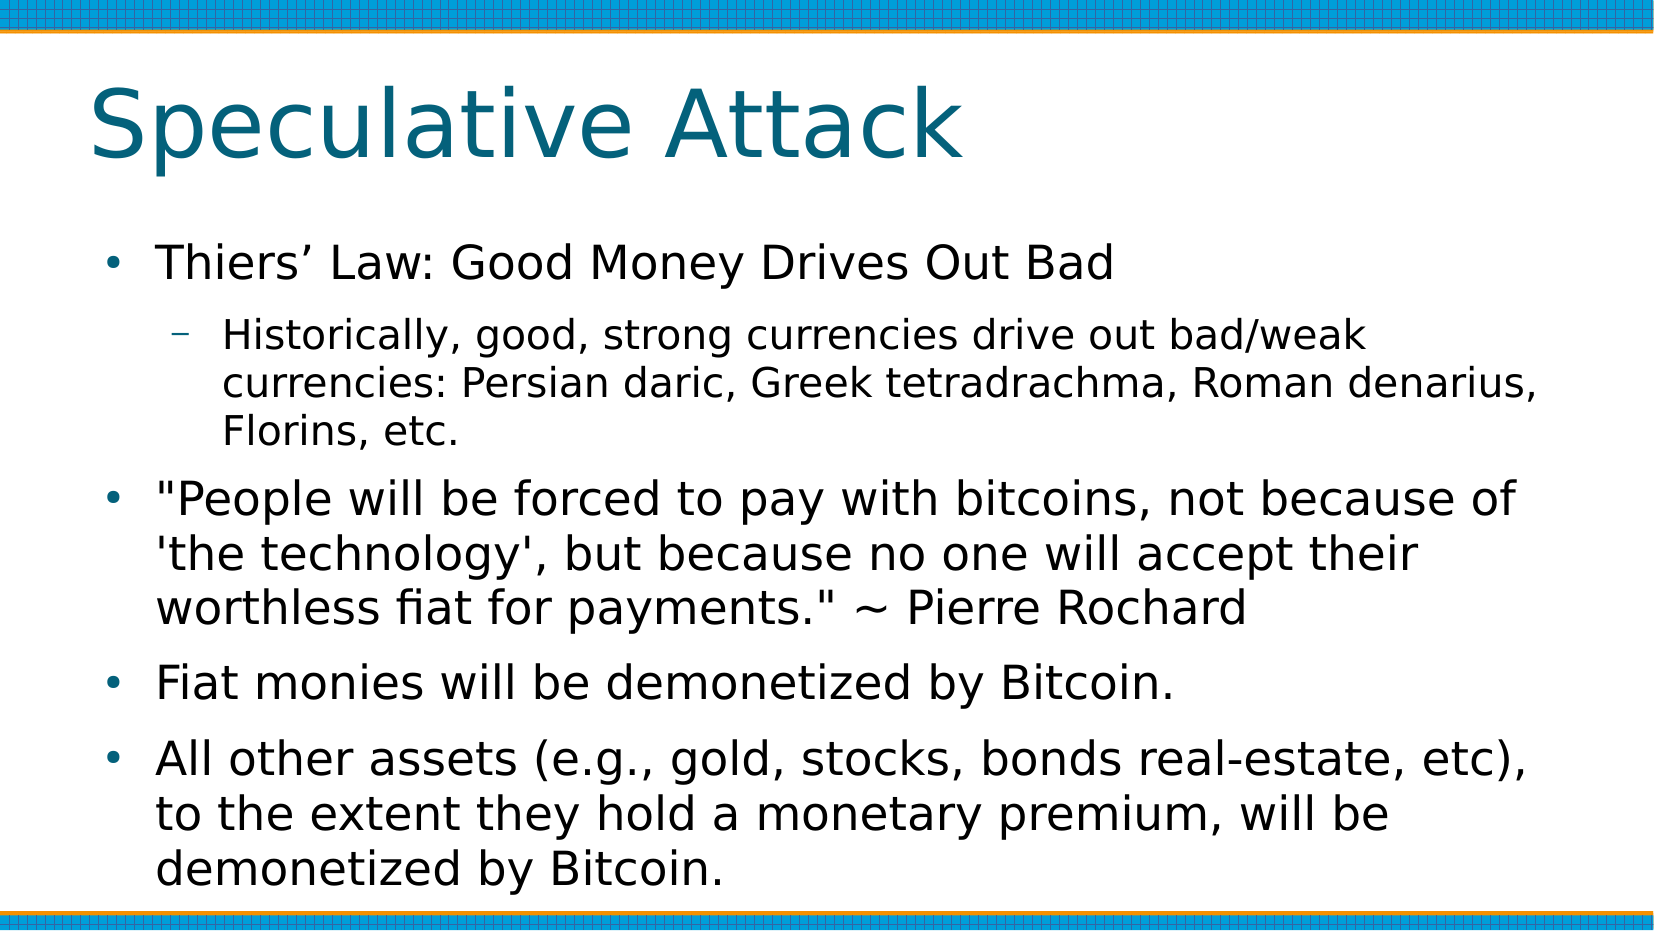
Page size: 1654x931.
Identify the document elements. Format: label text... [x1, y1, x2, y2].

list Thiers’ Law: Good Money Drives Out Bad Historically, good, strong currencies drive out bad/weak currencies: Persian daric, Greek tetradrachma, Roman denarius, Florins, etc. "People will be forced to pay with bitcoins, not because of 'the technology', but because no one will accept their worthless fiat for payments." ~ Pierre Rochard Fiat monies will be demonetized by Bitcoin. All other assets (e.g., gold, stocks, bonds real-estate, etc), to the extent they hold a monetary premium, will be demonetized by Bitcoin. [88, 236, 1565, 901]
title Speculative Attack [88, 44, 1565, 207]
